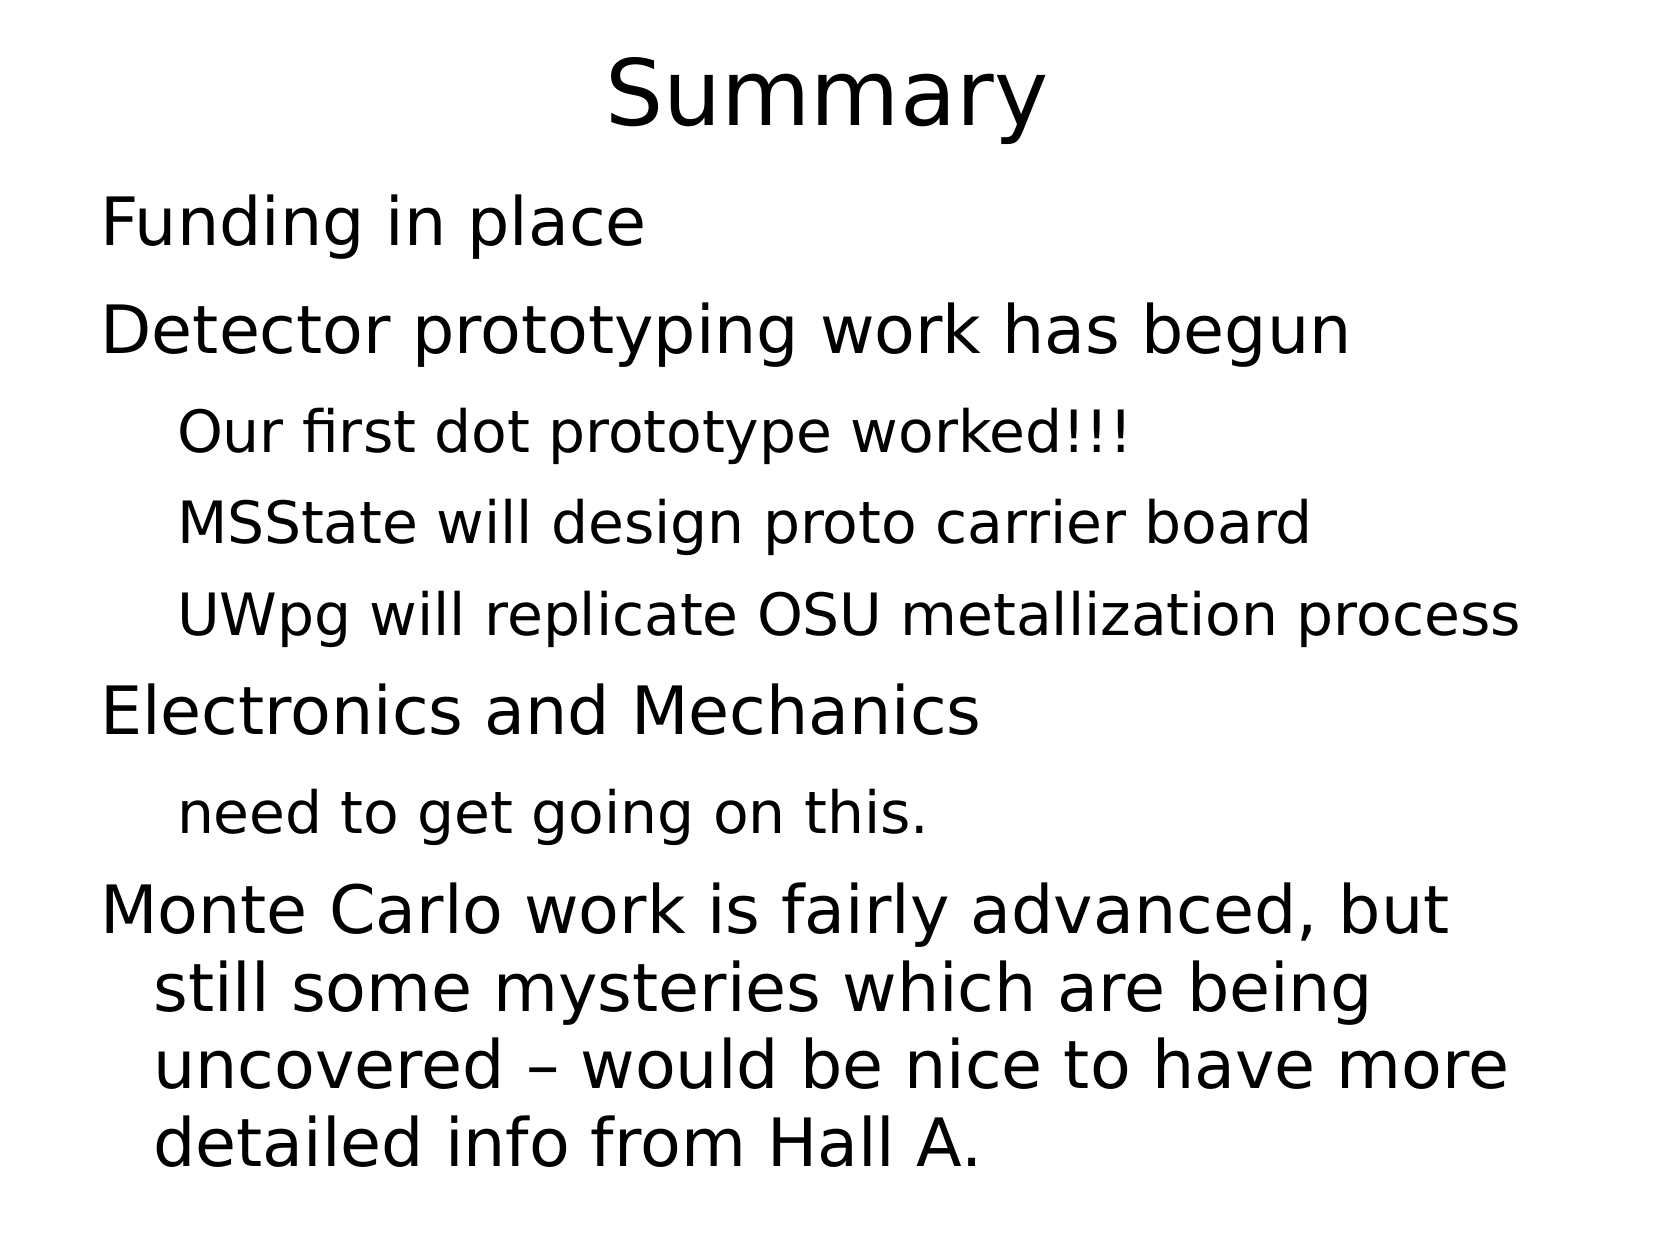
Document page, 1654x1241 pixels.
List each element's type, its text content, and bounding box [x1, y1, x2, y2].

title Summary [82, 0, 1571, 183]
list Funding in place Detector prototyping work has begun Our first dot prototype worked!!! MSState will design proto carrier board UWpg will replicate OSU metallization process Electronics and Mechanics need to get going on this. Monte Carlo work is fairly advanced, but still some mysteries which are being uncovered – would be nice to have more detailed info from Hall A. [82, 183, 1571, 1183]
